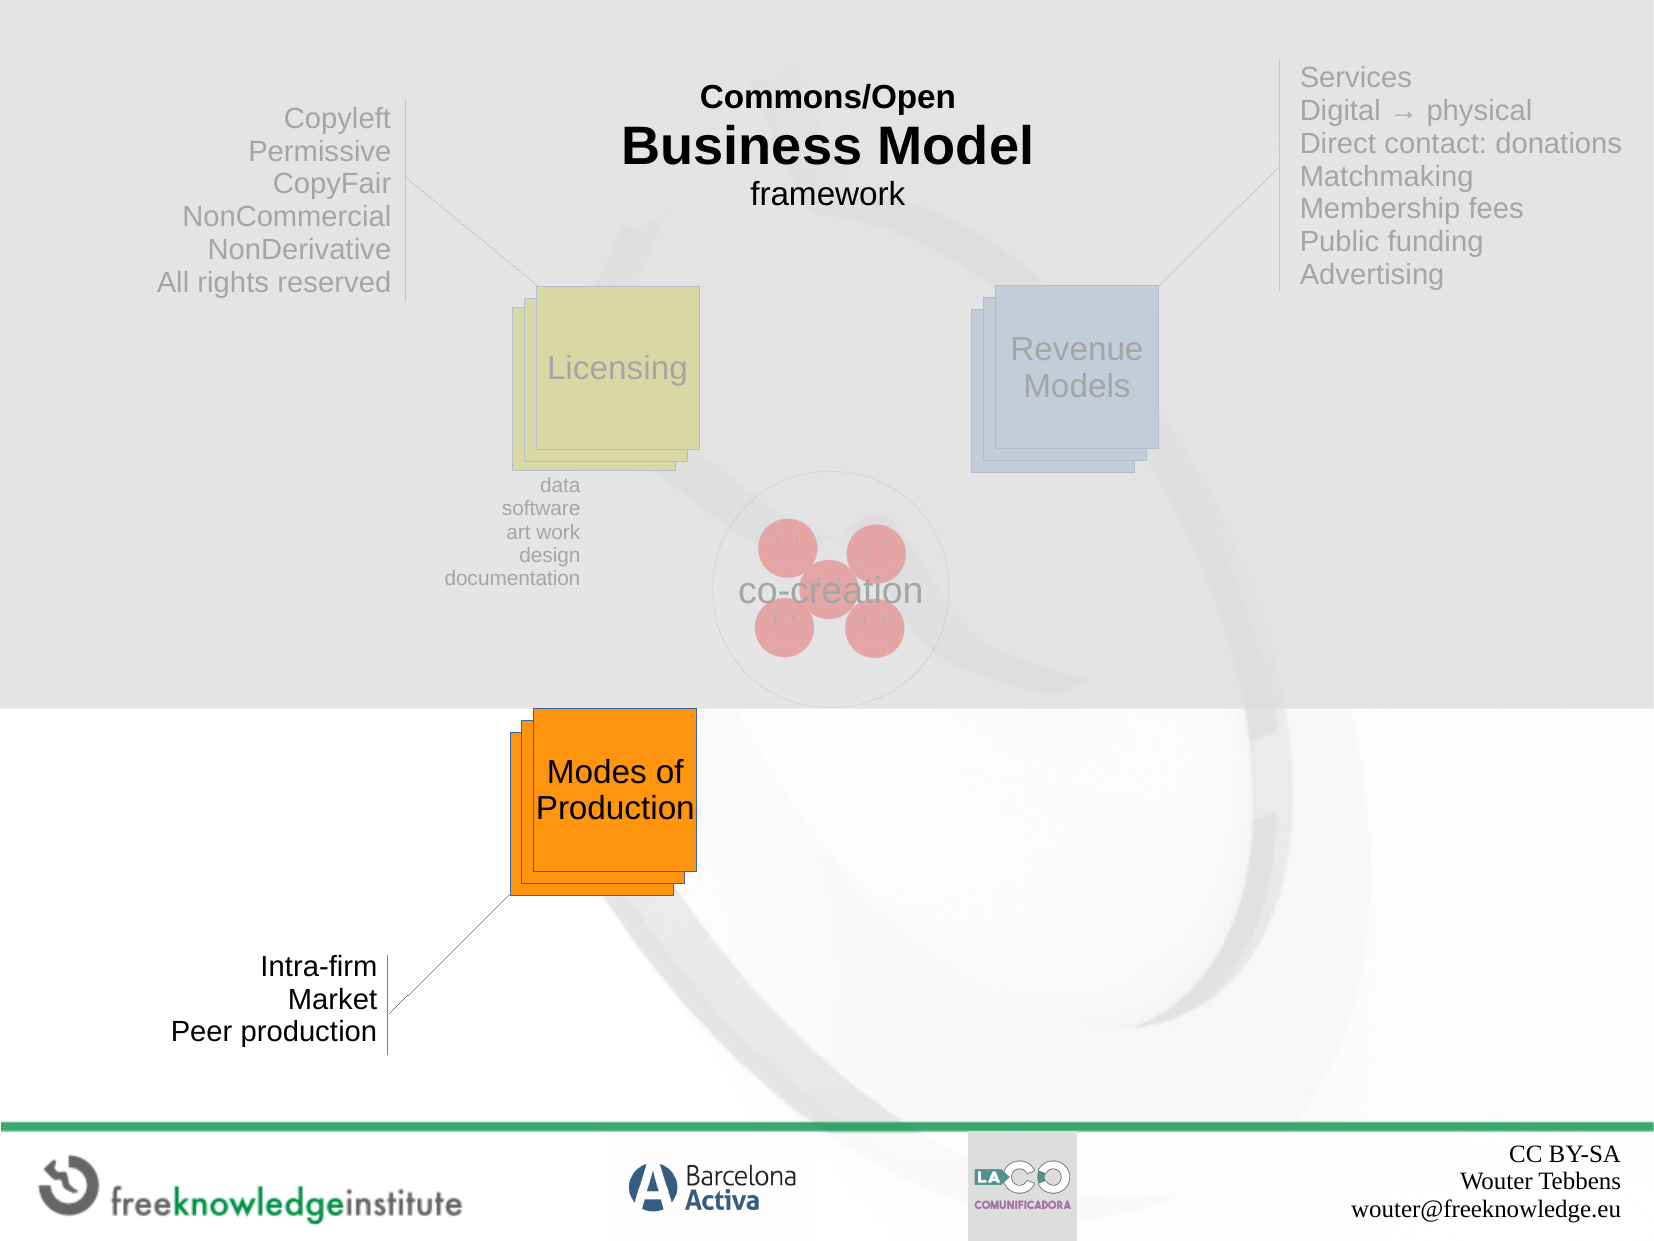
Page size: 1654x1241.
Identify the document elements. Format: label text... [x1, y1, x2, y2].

text_box [510, 720, 685, 896]
text_box Commons/Open Business Model framework [606, 70, 1056, 225]
picture [1, 709, 1654, 1241]
text_box Modes of Production [533, 708, 697, 872]
text_box Intra-firm Market Peer production [127, 942, 393, 1072]
text_box [0, 0, 1654, 709]
